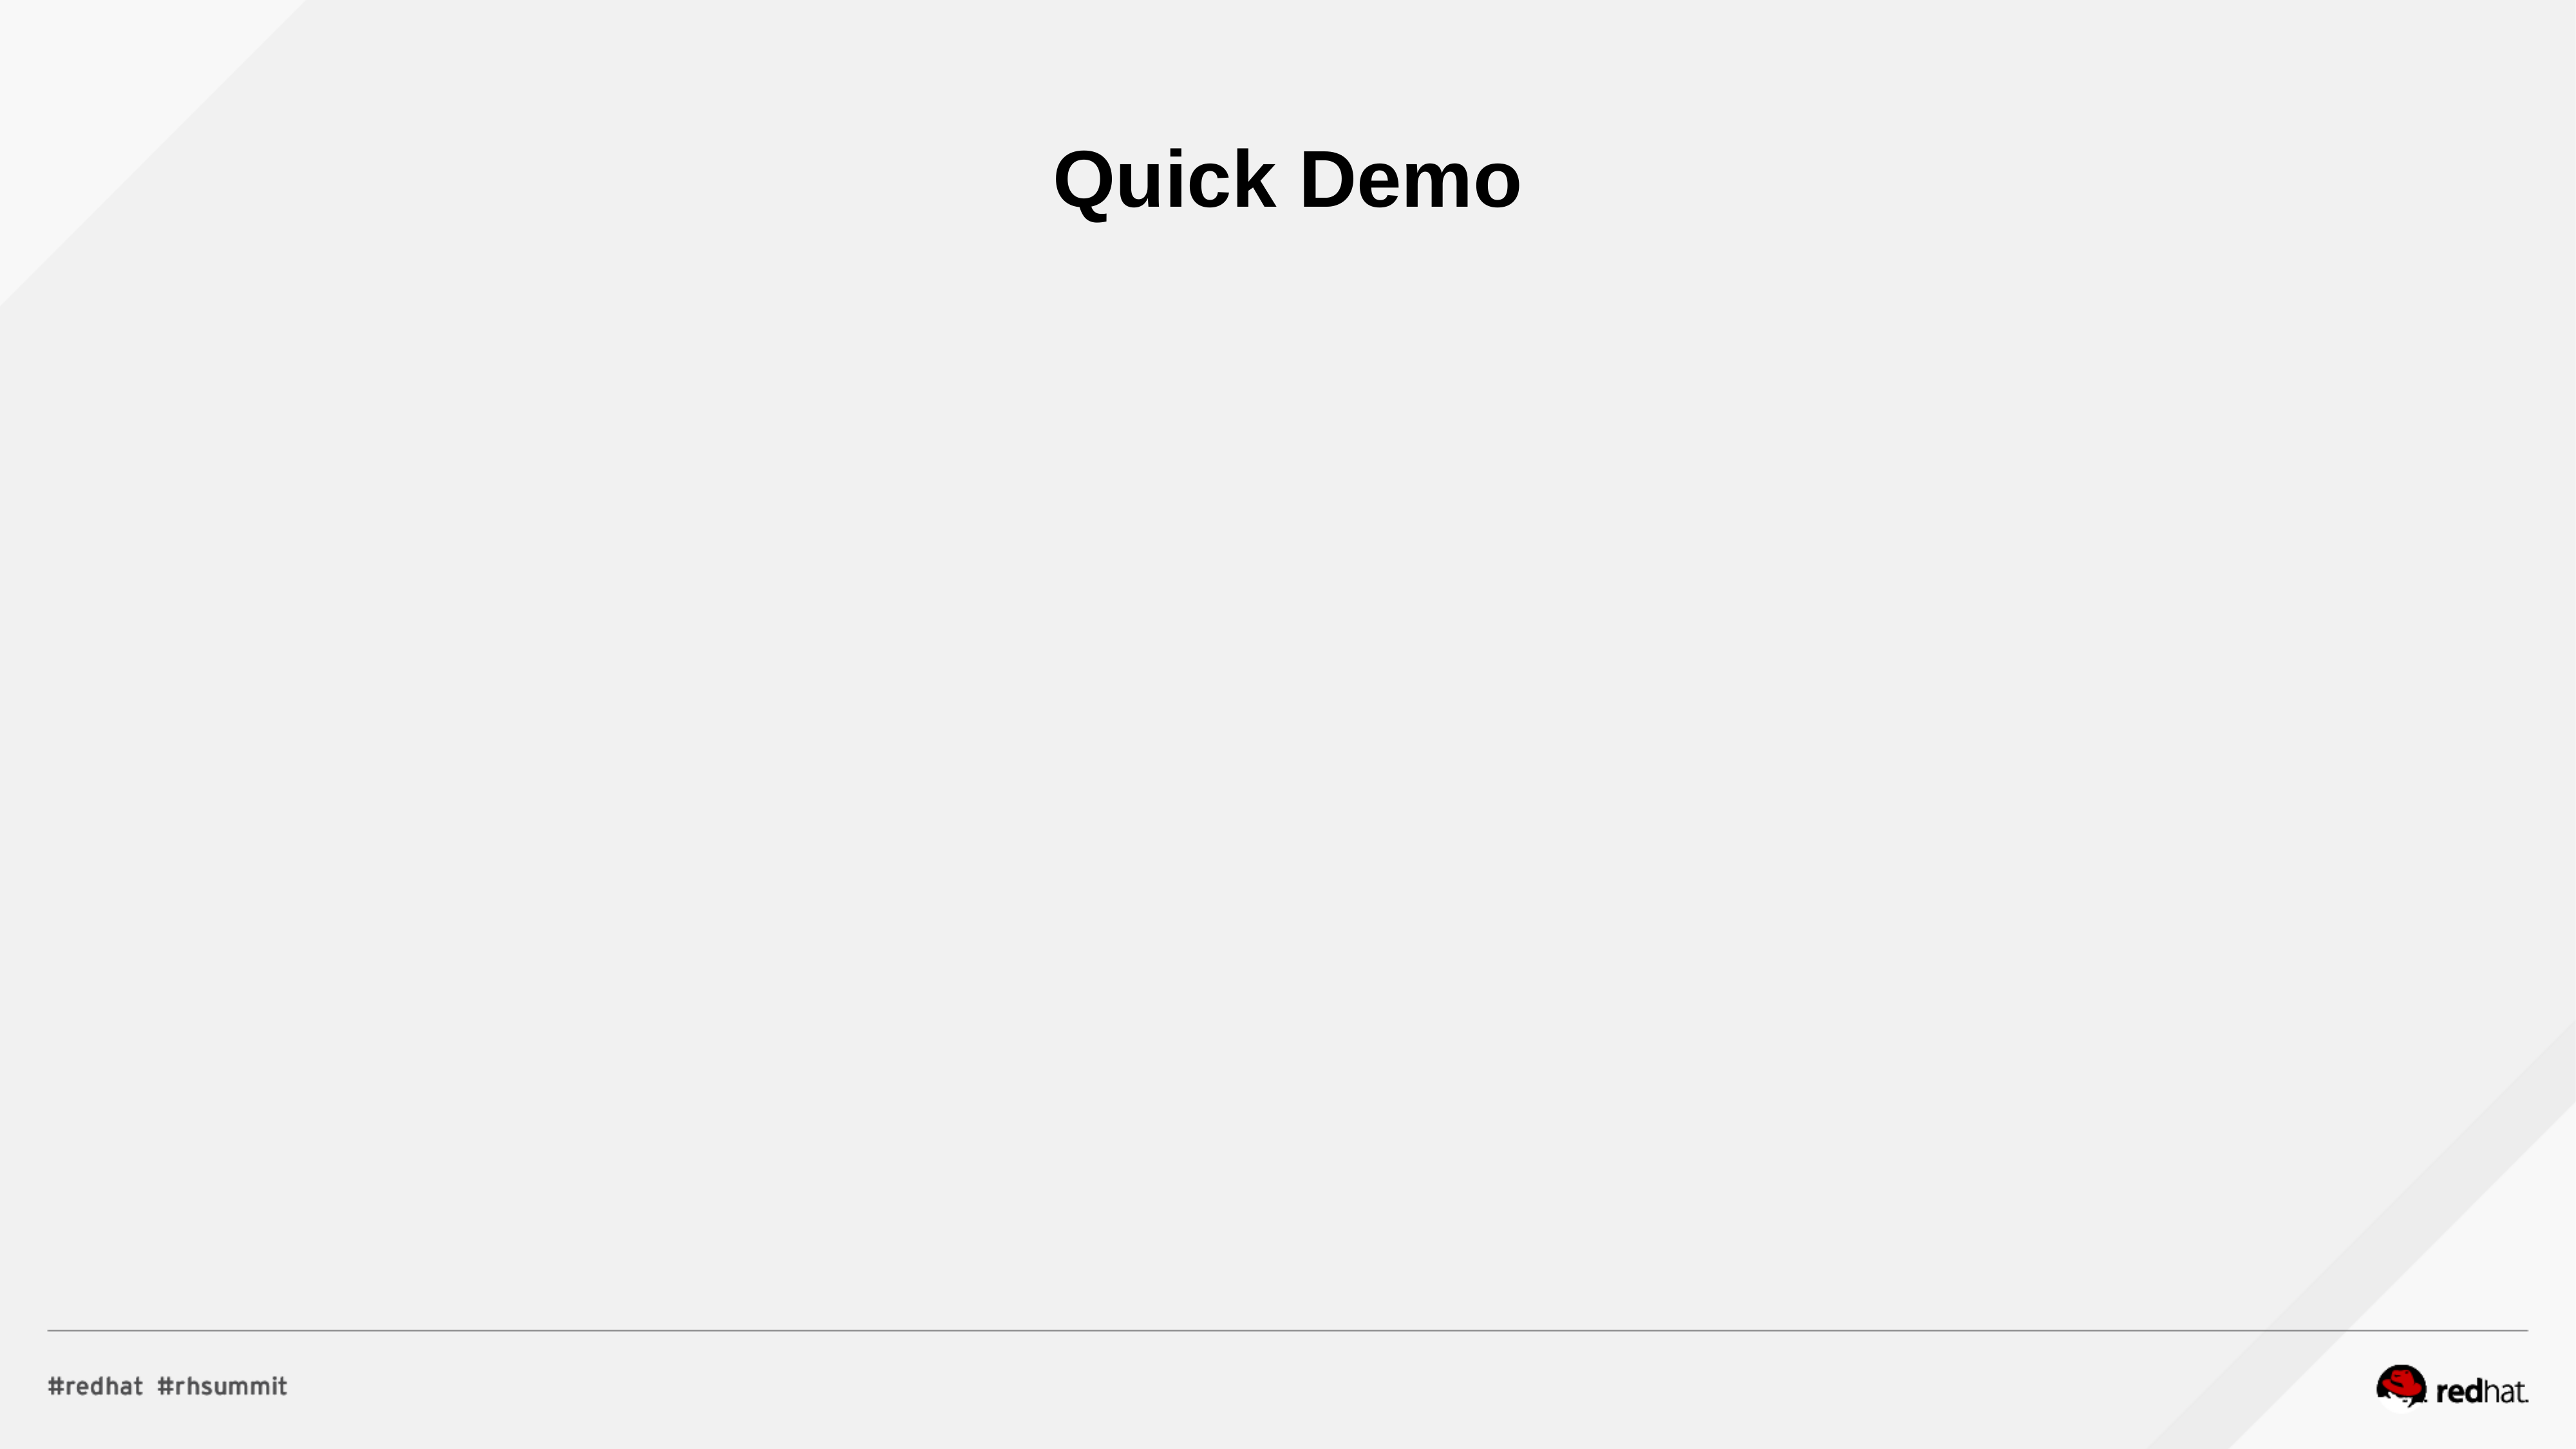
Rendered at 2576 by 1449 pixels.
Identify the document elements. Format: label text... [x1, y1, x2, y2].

picture [0, 0, 2576, 1449]
title Quick Demo [129, 57, 2447, 300]
